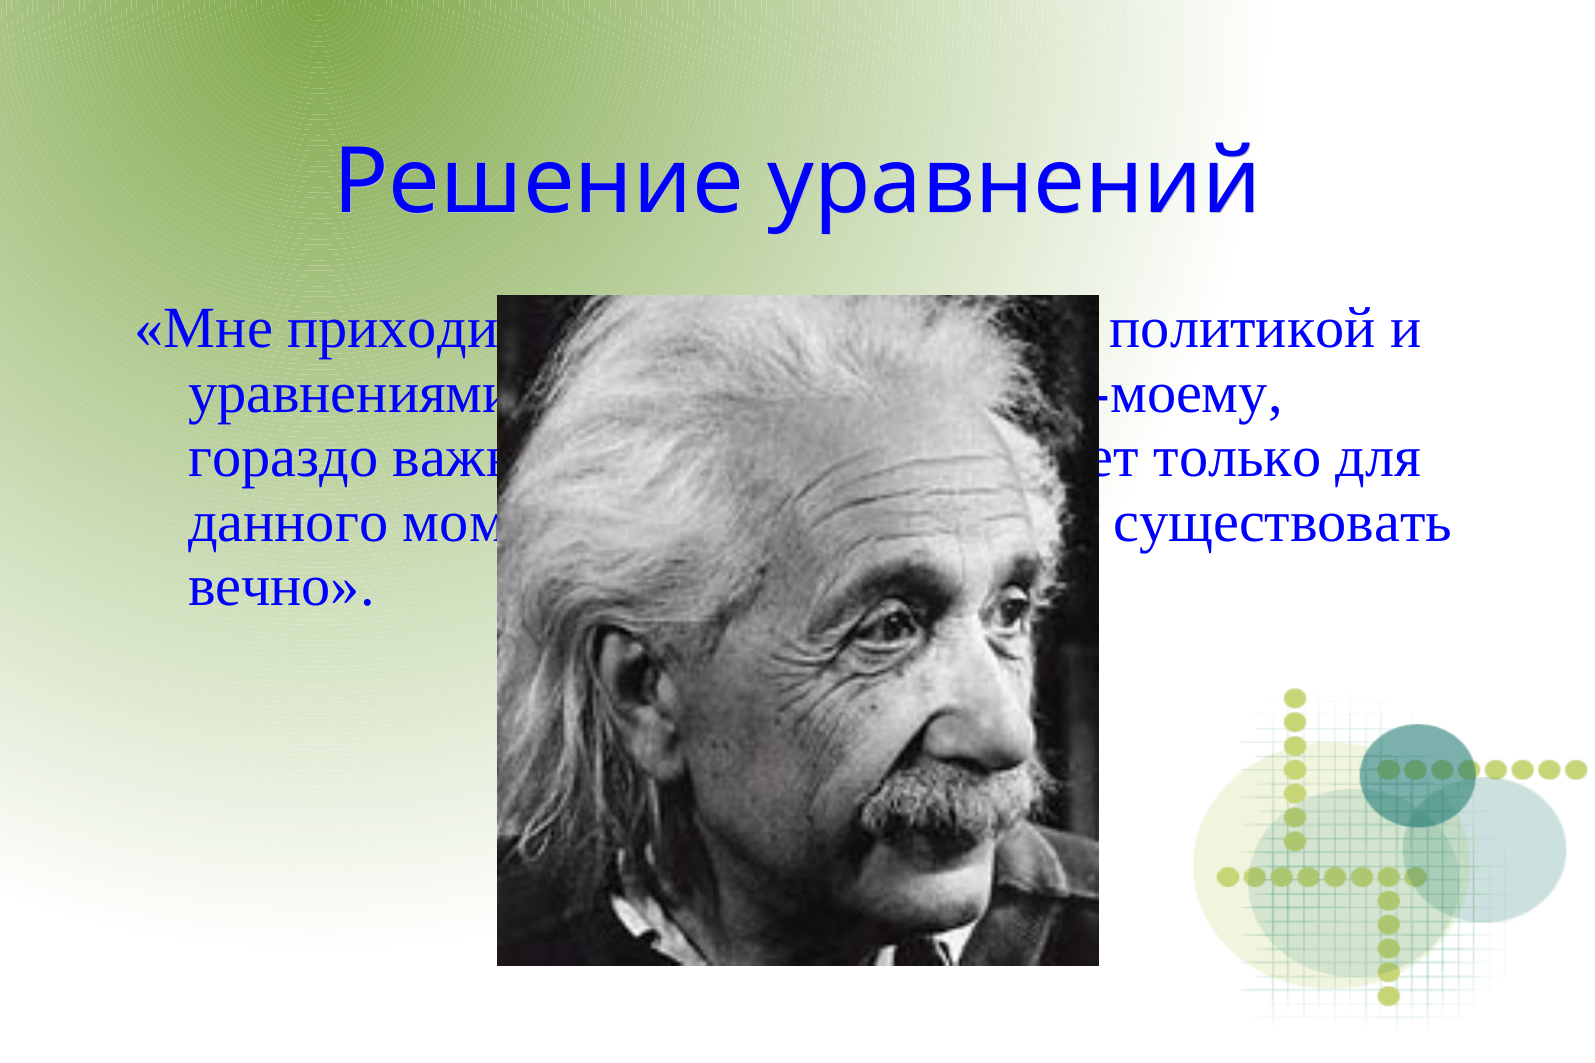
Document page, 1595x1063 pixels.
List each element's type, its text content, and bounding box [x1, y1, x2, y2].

list «Мне приходится делить время между политикой и уравнениями. Однако уравнения, по-моему, гораздо важнее. Политика существует только для данного момента, а уравнения будут существовать вечно». [814, 295, 1480, 1016]
title Решение уравнений [117, 88, 1479, 266]
picture [1180, 678, 1595, 1038]
picture [148, 295, 1099, 966]
